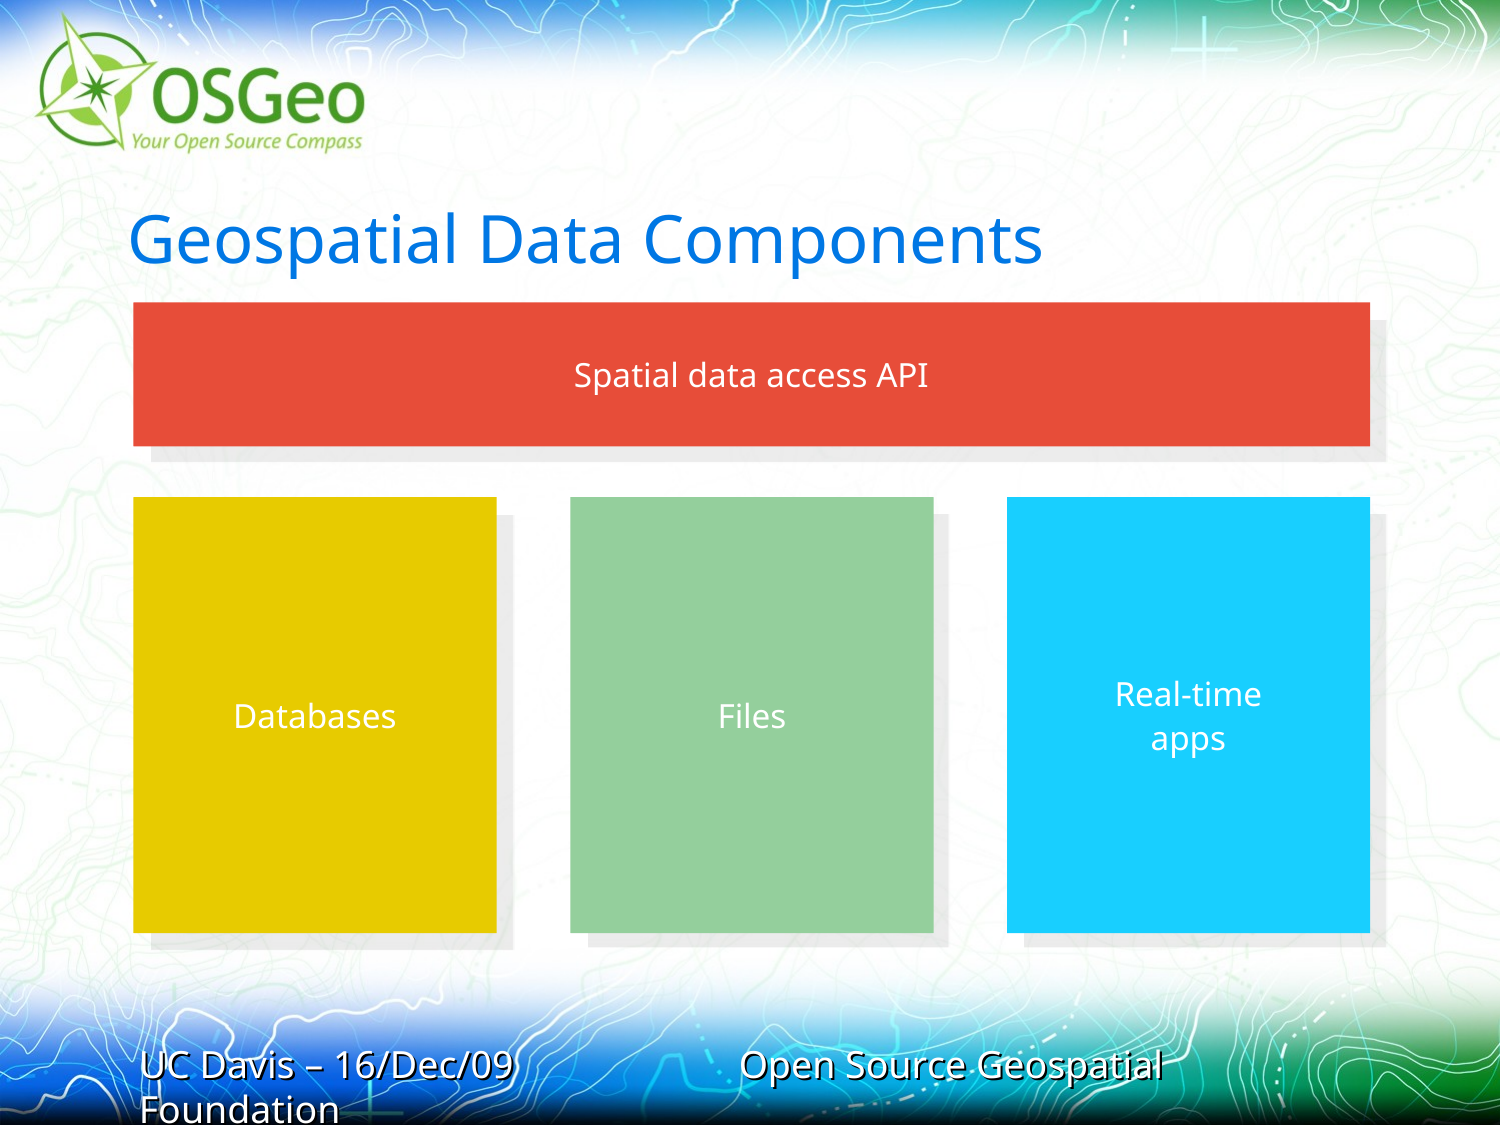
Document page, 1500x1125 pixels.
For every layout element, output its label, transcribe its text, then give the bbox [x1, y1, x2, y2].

text_box [133, 302, 1371, 354]
picture [325, 1107, 336, 1125]
title Geospatial Data Components [112, 179, 1388, 296]
text_box [1007, 758, 1371, 934]
text_box Databases [133, 695, 497, 736]
picture [165, 1107, 175, 1121]
text_box Spatial data access API [133, 354, 1371, 395]
text_box [570, 736, 934, 934]
picture [212, 1107, 223, 1125]
text_box [570, 497, 934, 695]
text_box [133, 395, 1371, 447]
picture [257, 1115, 265, 1121]
text_box Files [570, 695, 934, 736]
text_box [133, 736, 497, 934]
picture [0, 0, 1500, 1125]
text_box Real-time apps [1007, 673, 1371, 758]
text_box [133, 497, 497, 695]
text_box [1007, 497, 1371, 673]
picture [234, 1107, 244, 1121]
picture [301, 1107, 311, 1121]
